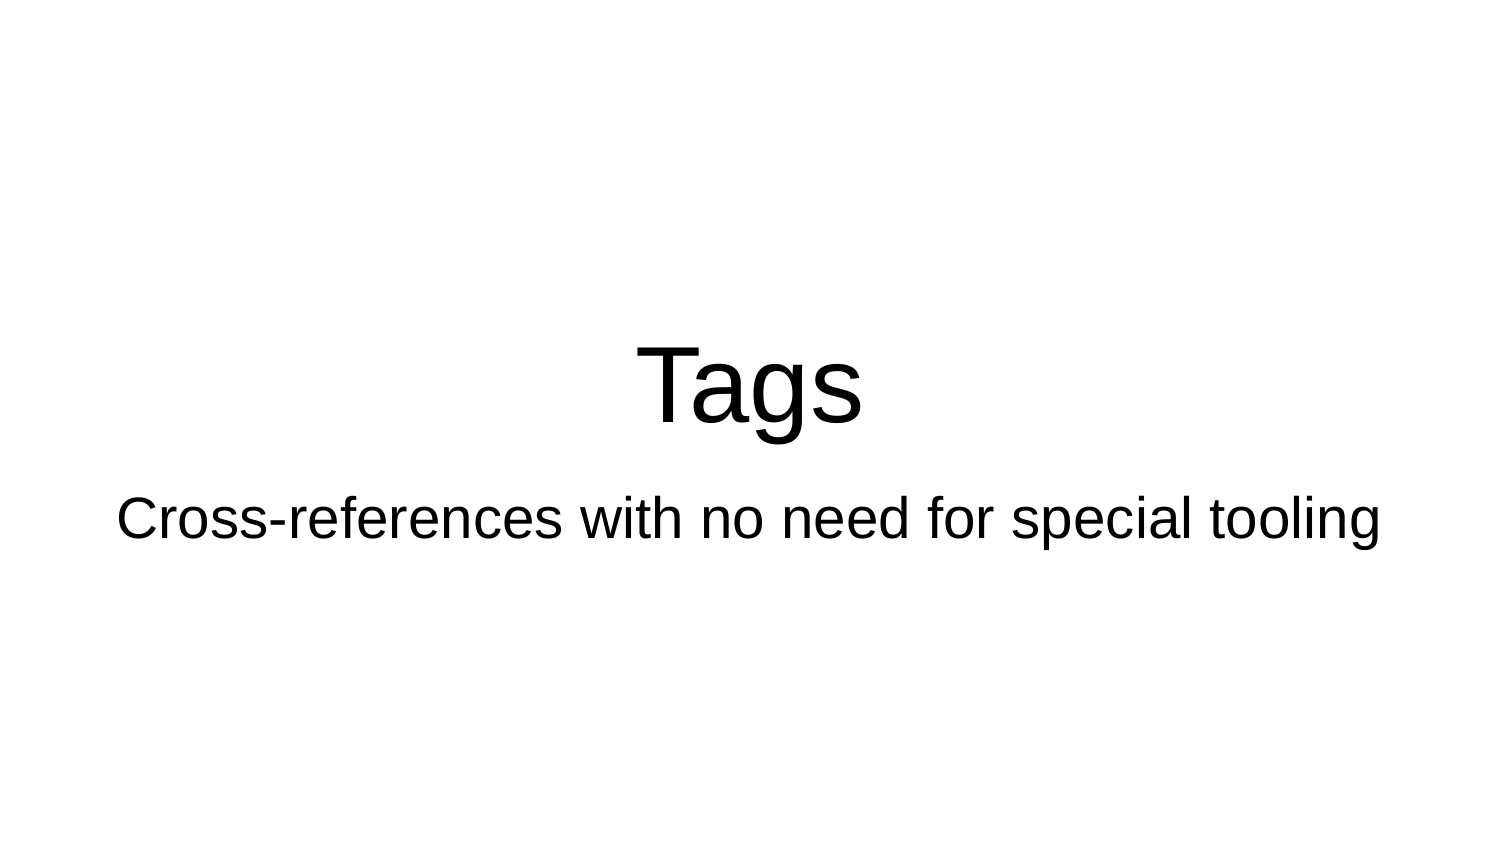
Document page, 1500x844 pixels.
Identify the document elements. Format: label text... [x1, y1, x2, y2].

subtitle Cross-references with no need for special tooling [51, 464, 1449, 595]
title Tags [51, 122, 1449, 459]
